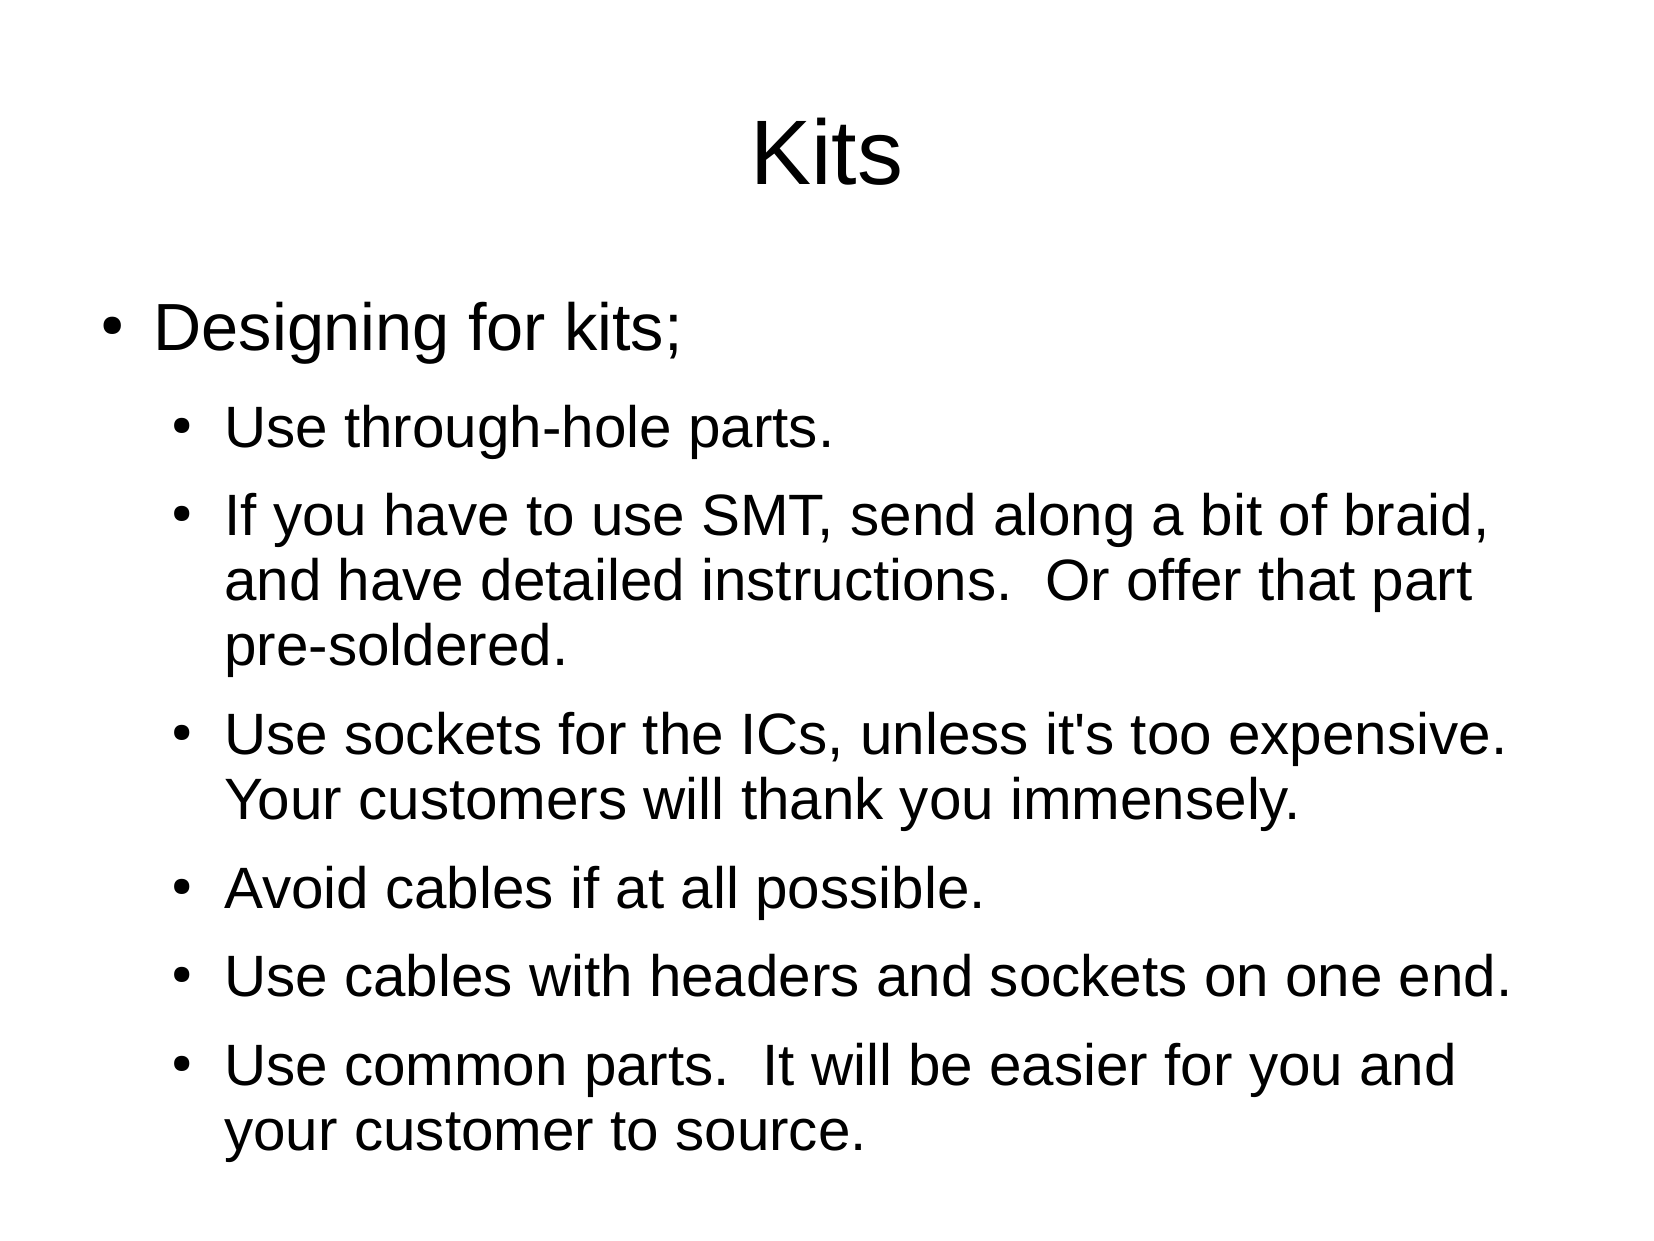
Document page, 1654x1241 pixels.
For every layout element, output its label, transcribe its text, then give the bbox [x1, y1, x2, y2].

list Designing for kits; Use through-hole parts. If you have to use SMT, send along a bit of braid, and have detailed instructions. Or offer that part pre-soldered. Use sockets for the ICs, unless it's too expensive. Your customers will thank you immensely. Avoid cables if at all possible. Use cables with headers and sockets on one end. Use common parts. It will be easier for you and your customer to source. [82, 290, 1571, 1160]
title Kits [82, 49, 1571, 257]
